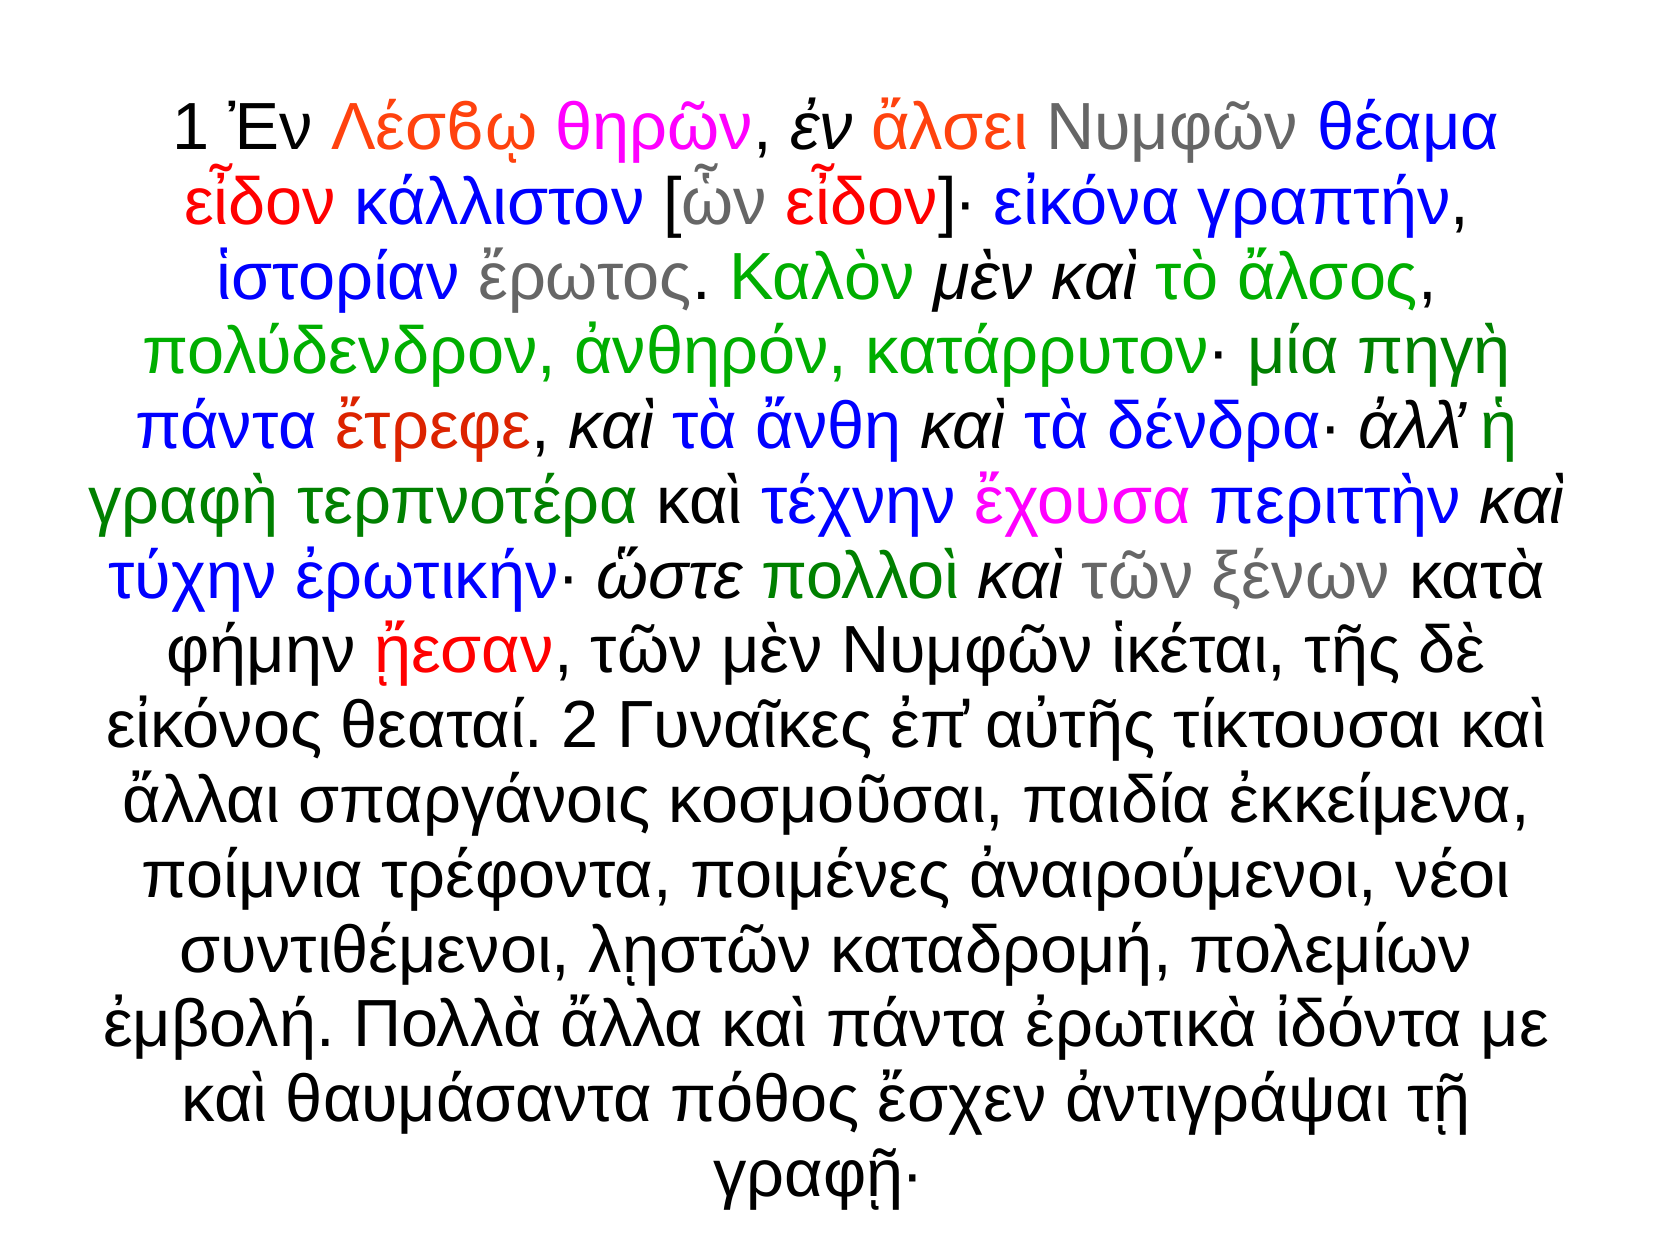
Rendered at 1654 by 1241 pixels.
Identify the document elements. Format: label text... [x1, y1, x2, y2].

subtitle 1 Ἐν Λέσϐῳ θηρῶν, ἐν ἄλσει Νυμφῶν θέαμα εἶδον κάλλιστον [ὧν εἶδον]· εἰκόνα γραπτήν, ἱστορίαν ἔρωτος. Καλὸν μὲν καὶ τὸ ἄλσος, πολύδενδρον, ἀνθηρόν, κατάρρυτον· μία πηγὴ πάντα ἔτρεφε, καὶ τὰ ἄνθη καὶ τὰ δένδρα· ἀλλ̓ ἡ γραφὴ τερπνοτέρα καὶ τέχνην ἔχουσα περιττὴν καὶ τύχην ἐρωτικήν· ὥστε πολλοὶ καὶ τῶν ξένων κατὰ φήμην ᾔεσαν, τῶν μὲν Νυμφῶν ἱκέται, τῆς δὲ εἰκόνος θεαταί. 2 Γυναῖκες ἐπ̓ αὐτῆς τίκτουσαι καὶ ἄλλαι σπαργάνοις κοσμοῦσαι, παιδία ἐκκείμενα, ποίμνια τρέφοντα, ποιμένες ἀναιρούμενοι, νέοι συντιθέμενοι, λῃστῶν καταδρομή, πολεμίων ἐμβολή. Πολλὰ ἄλλα καὶ πάντα ἐρωτικὰ ἰδόντα με καὶ θαυμάσαντα πόθος ἔσχεν ἀντιγράψαι τῇ γραφῇ· [82, 89, 1571, 1211]
